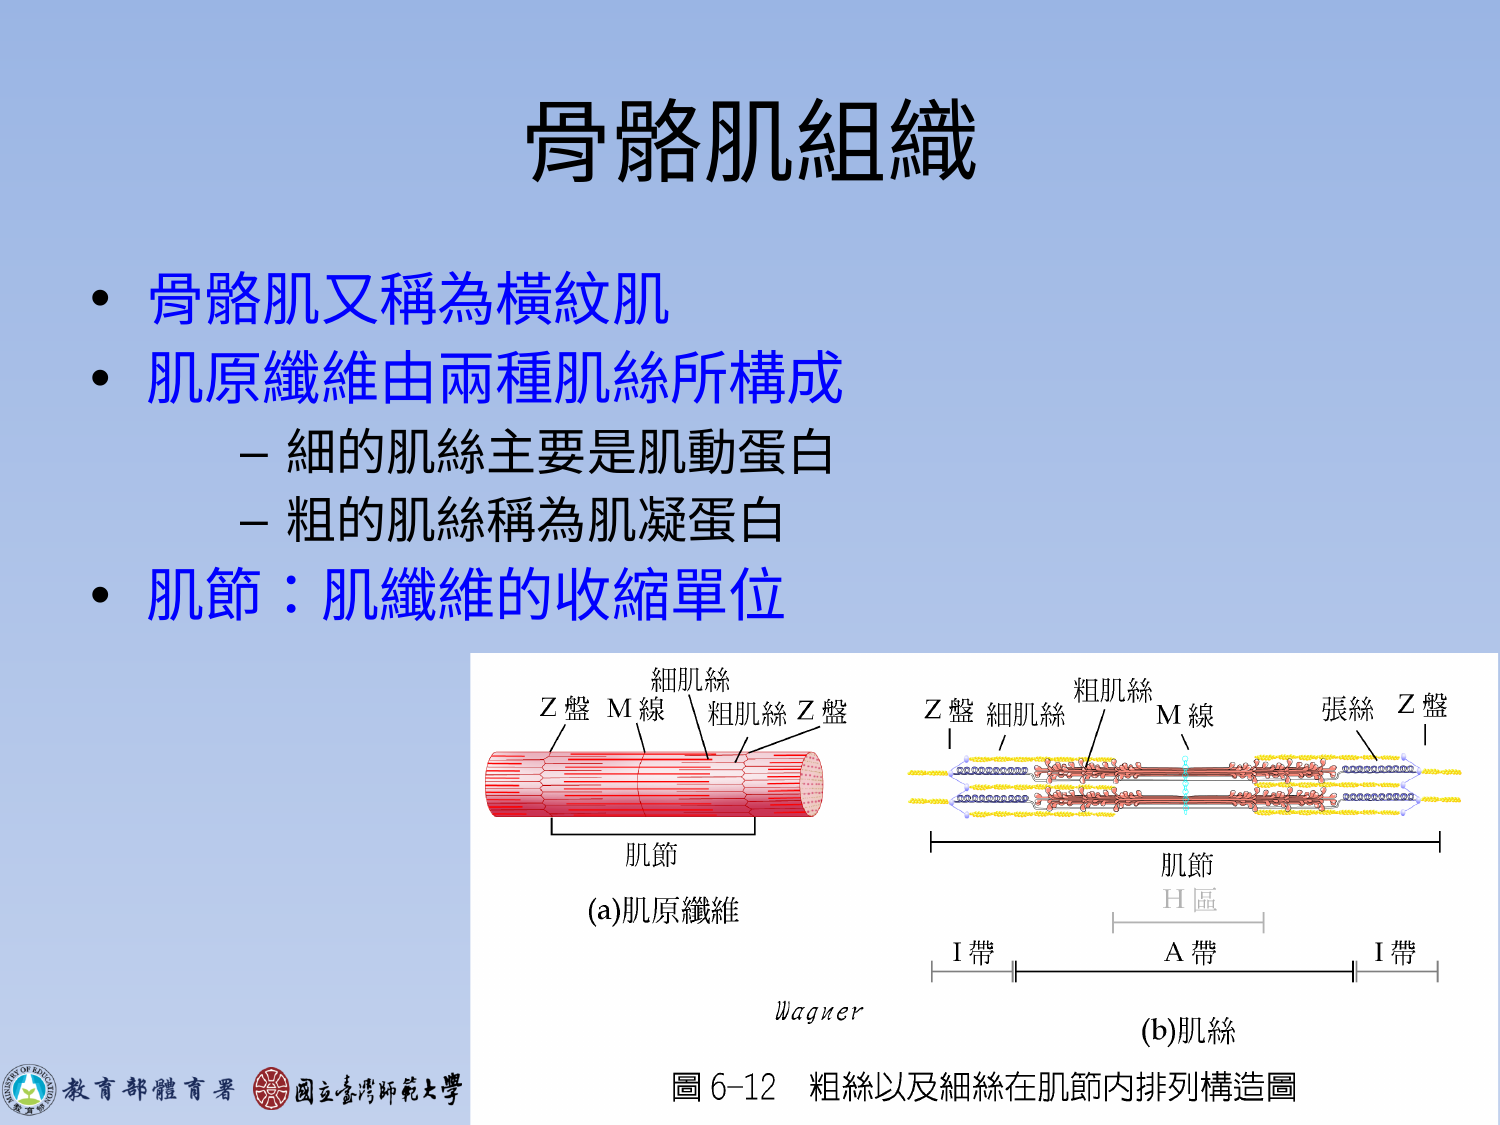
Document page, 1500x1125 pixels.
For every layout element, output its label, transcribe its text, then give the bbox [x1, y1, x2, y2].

list 骨骼肌又稱為橫紋肌 肌原纖維由兩種肌絲所構成 細的肌絲主要是肌動蛋白 粗的肌絲稱為肌凝蛋白 肌節：肌纖維的收縮單位 [75, 262, 1452, 1005]
picture [470, 653, 1499, 1125]
title 骨骼肌組織 [75, 45, 1426, 233]
